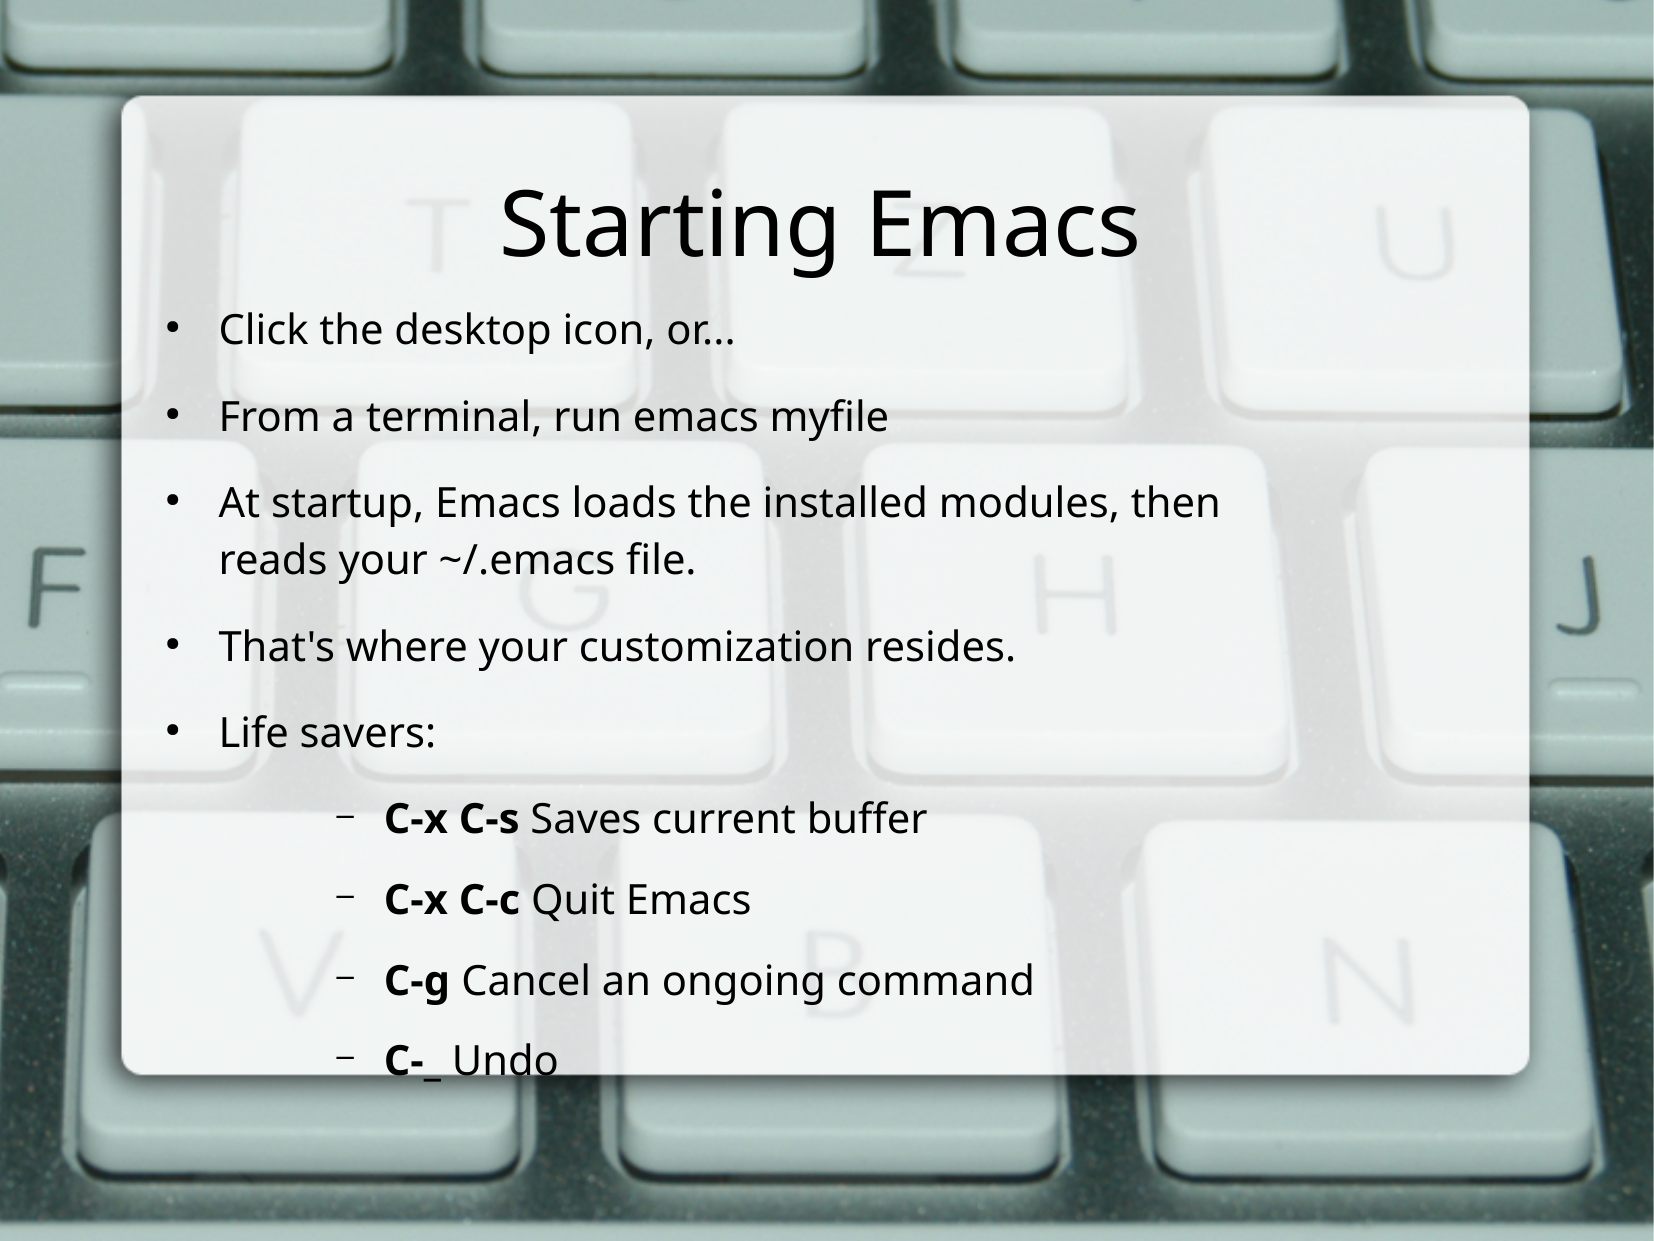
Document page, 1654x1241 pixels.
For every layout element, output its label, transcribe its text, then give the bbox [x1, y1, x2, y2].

list Click the desktop icon, or... From a terminal, run emacs myfile At startup, Emacs loads the installed modules, then reads your ~/.emacs file. That's where your customization resides. Life savers: C-x C-s Saves current buffer C-x C-c Quit Emacs C-g Cancel an ongoing command C-_ Undo [147, 300, 1321, 1026]
picture [0, 0, 1654, 1241]
title Starting Emacs [135, 117, 1506, 325]
